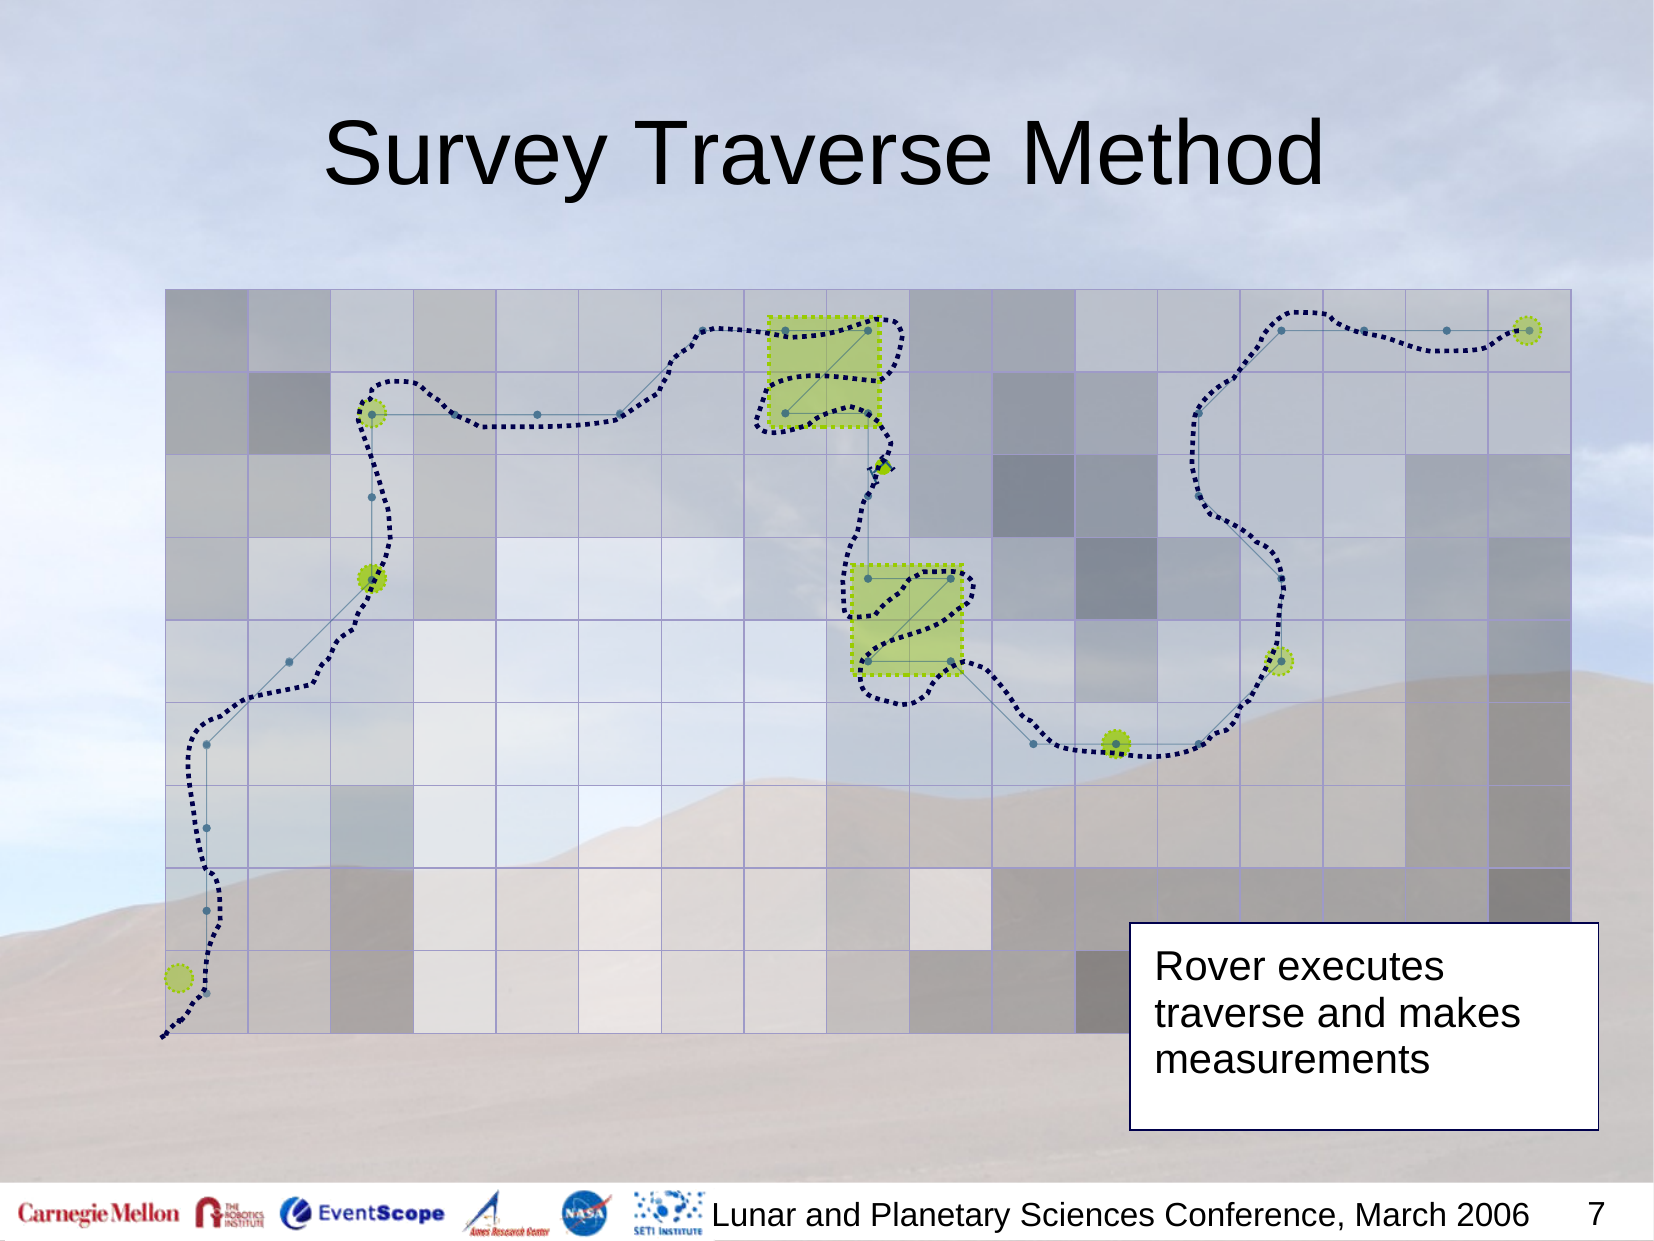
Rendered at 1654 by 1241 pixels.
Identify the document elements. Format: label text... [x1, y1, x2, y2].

title Survey Traverse Method [79, 49, 1571, 257]
text_box [165, 289, 1599, 1130]
text_box Rover executes traverse and makes measurements [1139, 935, 1584, 1091]
picture [5, 1188, 715, 1241]
picture [0, 0, 1654, 1182]
